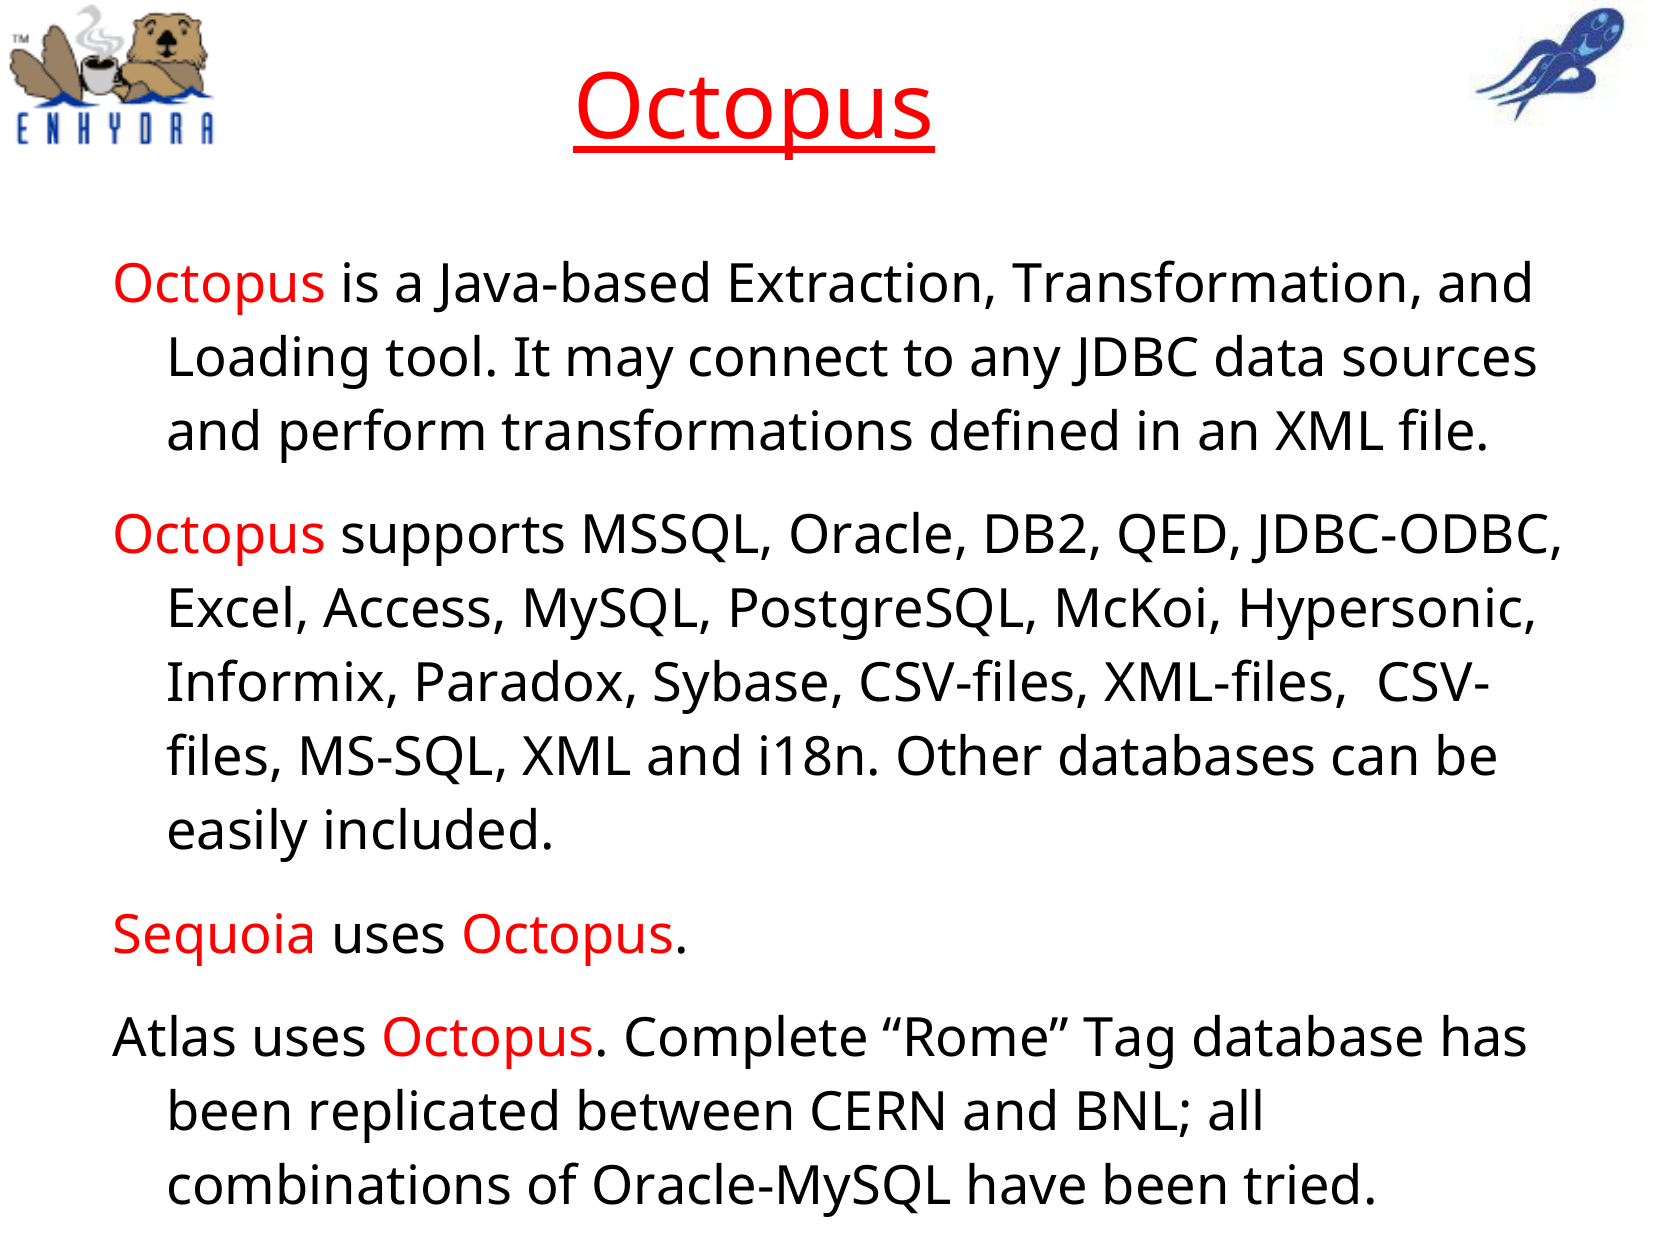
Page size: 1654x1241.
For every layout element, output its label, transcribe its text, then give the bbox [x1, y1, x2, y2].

picture [1469, 0, 1654, 130]
title Octopus [63, 0, 1444, 208]
picture [0, 0, 225, 155]
list Octopus is a Java-based Extraction, Transformation, and Loading tool. It may connect to any JDBC data sources and perform transformations defined in an XML file. Octopus supports MSSQL, Oracle, DB2, QED, JDBC-ODBC, Excel, Access, MySQL, PostgreSQL, McKoi, Hypersonic, Informix, Paradox, Sybase, CSV-files, XML-files, CSV-files, MS-SQL, XML and i18n. Other databases can be easily included. Sequoia uses Octopus. Atlas uses Octopus. Complete “Rome” Tag database has been replicated between CERN and BNL; all combinations of Oracle-MySQL have been tried. [95, 244, 1582, 1236]
